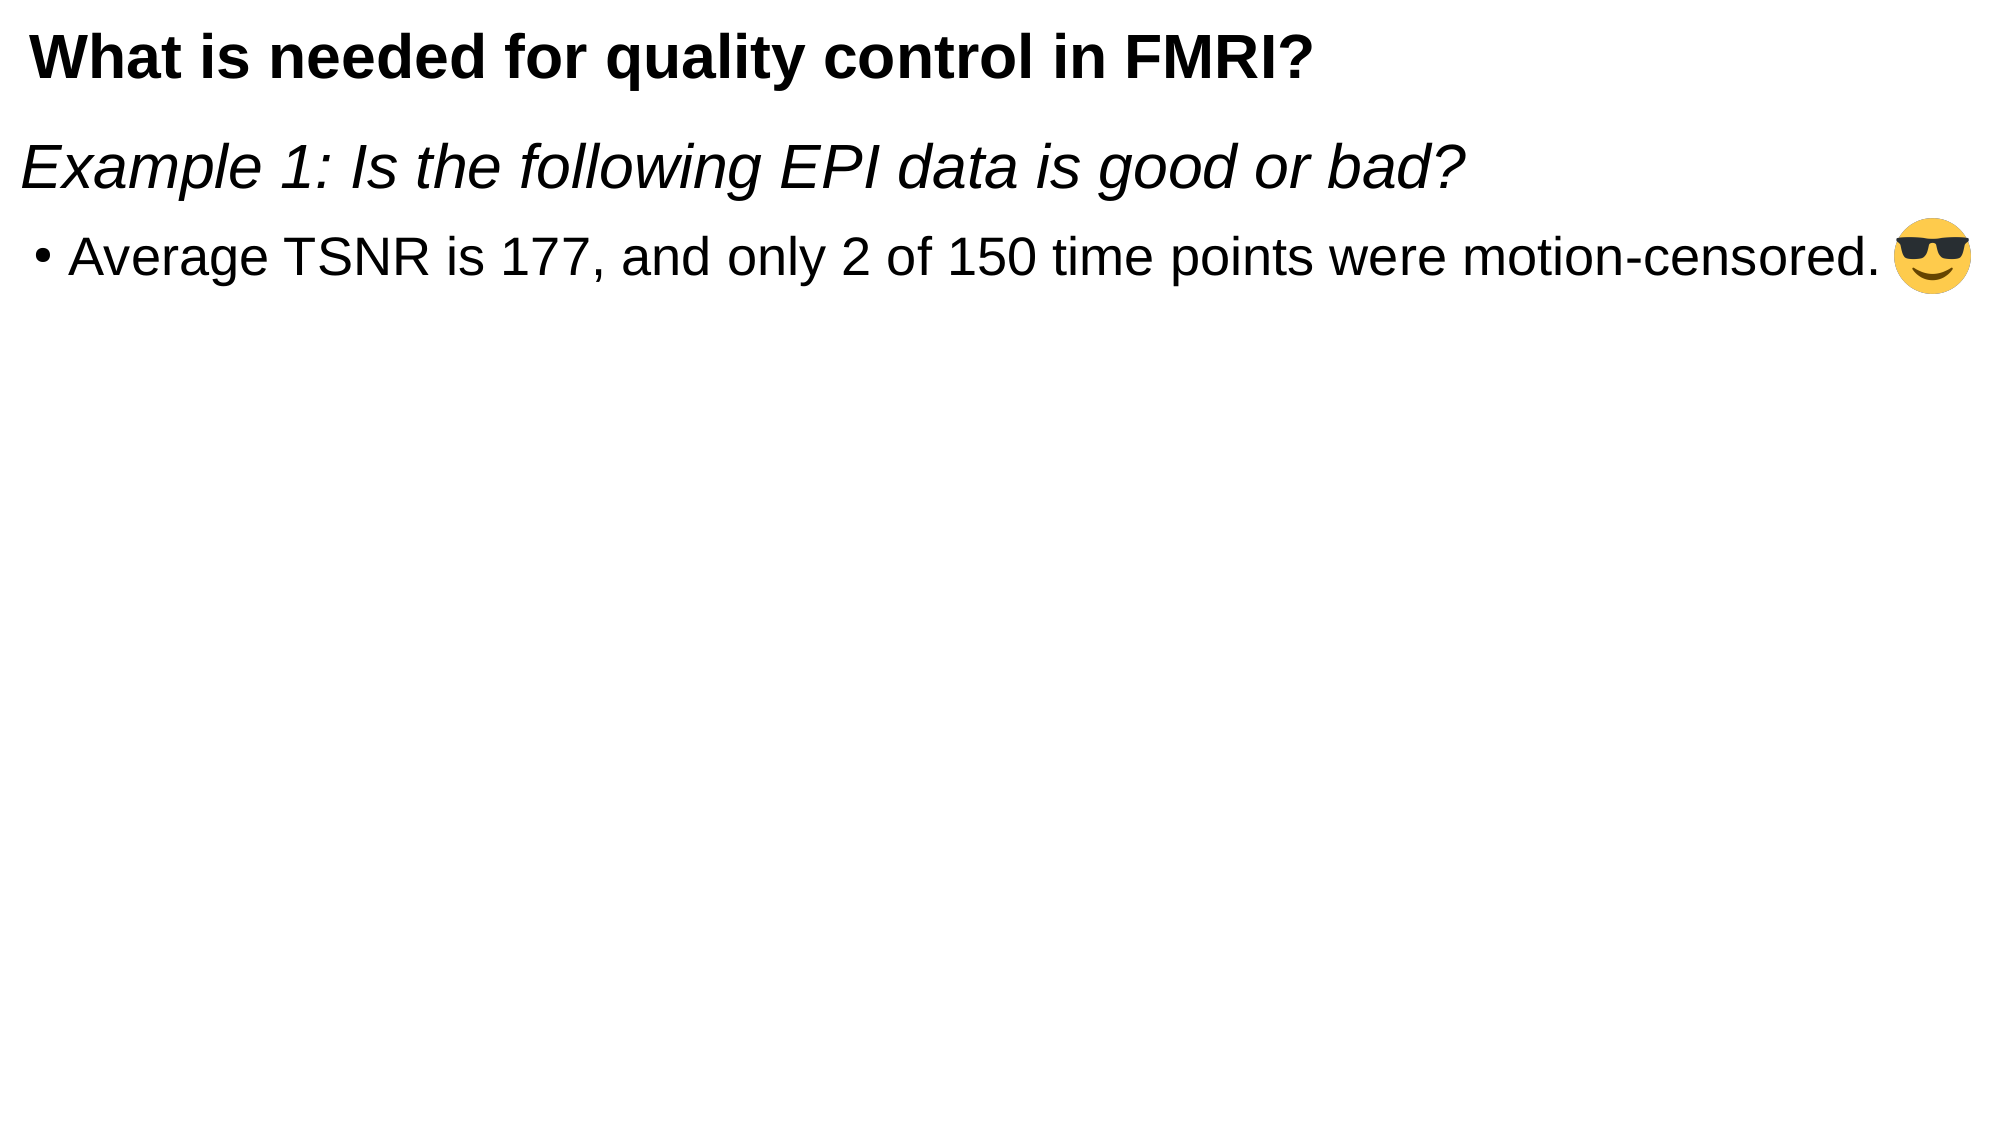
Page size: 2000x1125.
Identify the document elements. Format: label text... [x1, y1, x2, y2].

text_box Example 1: Is the following EPI data is good or bad? [5, 124, 1484, 210]
text_box What is needed for quality control in FMRI? [14, 15, 1344, 100]
picture [1892, 216, 1973, 296]
text_box Average TSNR is 177, and only 2 of 150 time points were motion-censored. [18, 210, 1934, 365]
